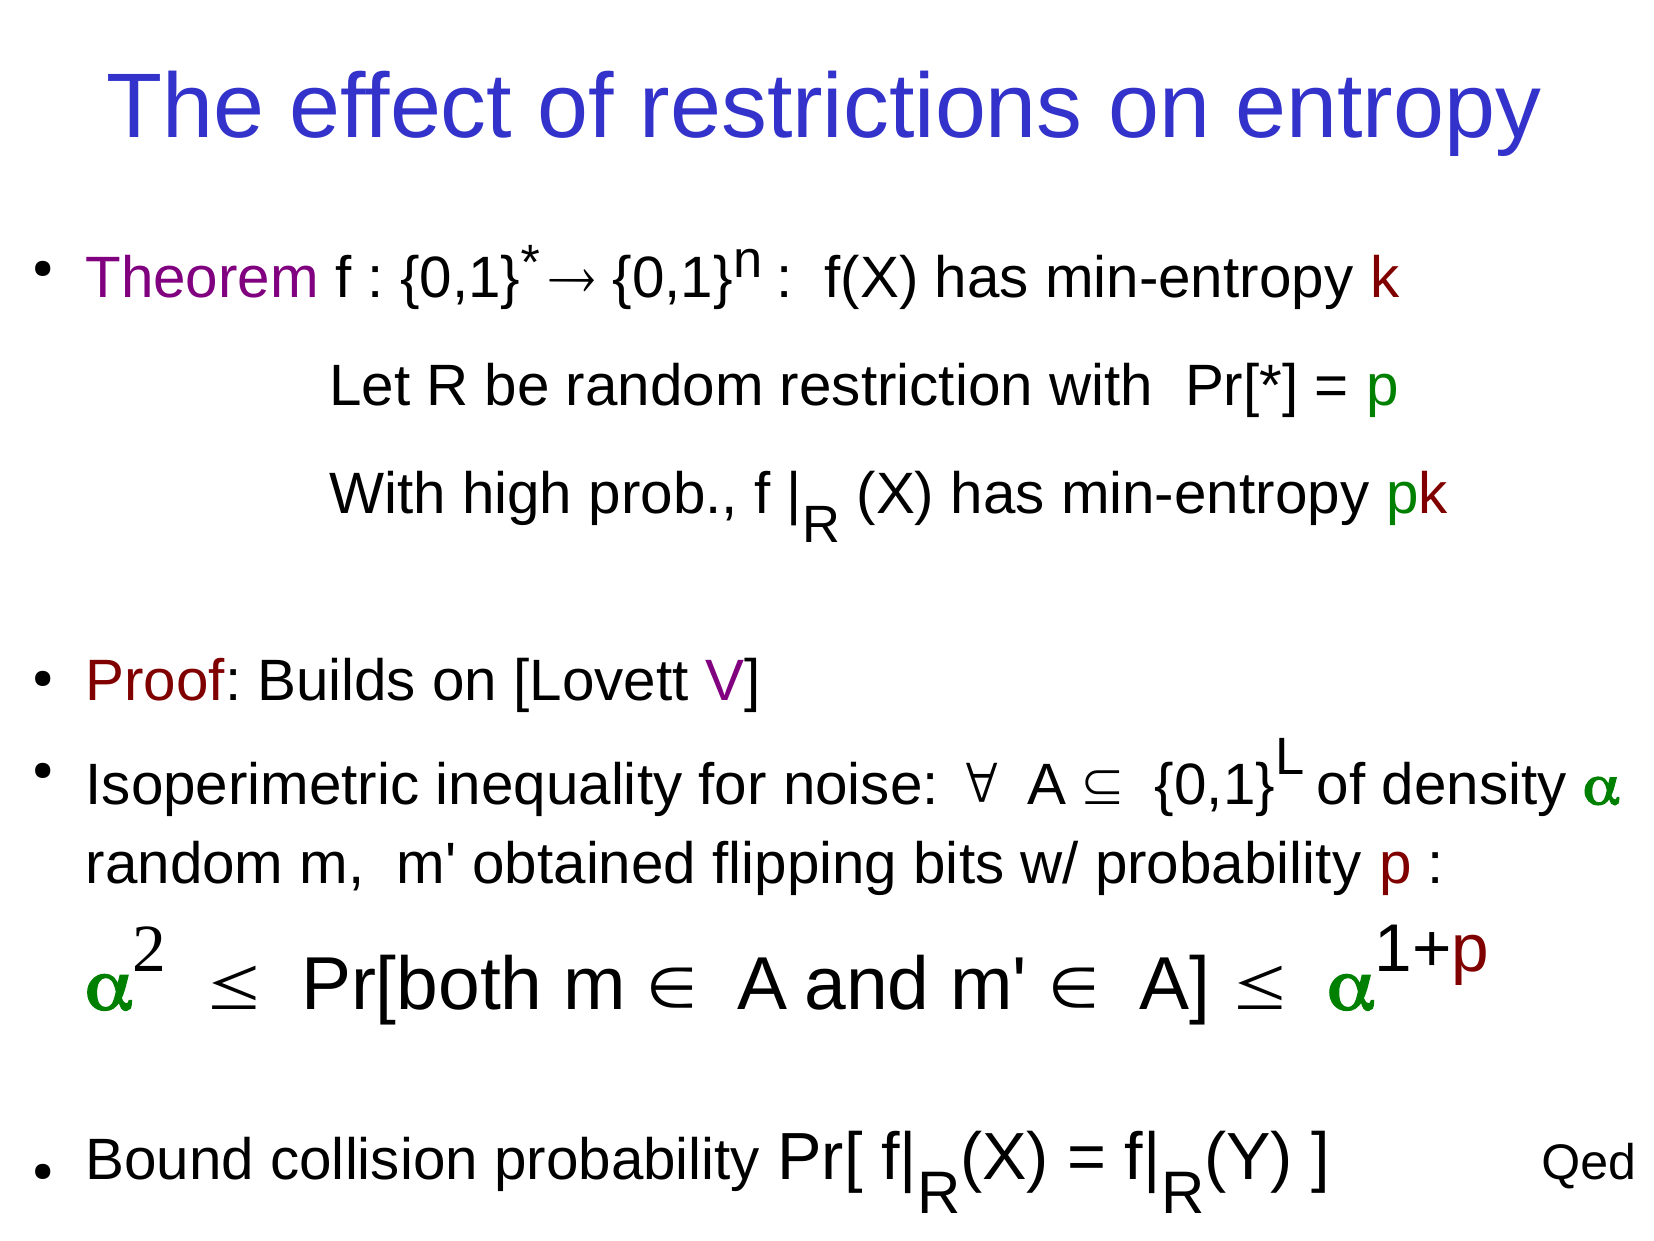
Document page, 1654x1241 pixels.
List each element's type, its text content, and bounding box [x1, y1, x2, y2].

list Theorem f : {0,1}*  {0,1}n : f(X) has min-entropy k Let R be random restriction with Pr[*] = p With high prob., f |R (X) has min-entropy pk Proof: Builds on [Lovett V] Isoperimetric inequality for noise:  A  {0,1}L of density  random m, m' obtained flipping bits w/ probability p : 2  Pr[both m  A and m'  A]  1+p Bound collision probability Pr[ f|R(X) = f|R(Y) ] Qed [0, 222, 1654, 1241]
title The effect of restrictions on entropy [0, 37, 1651, 175]
